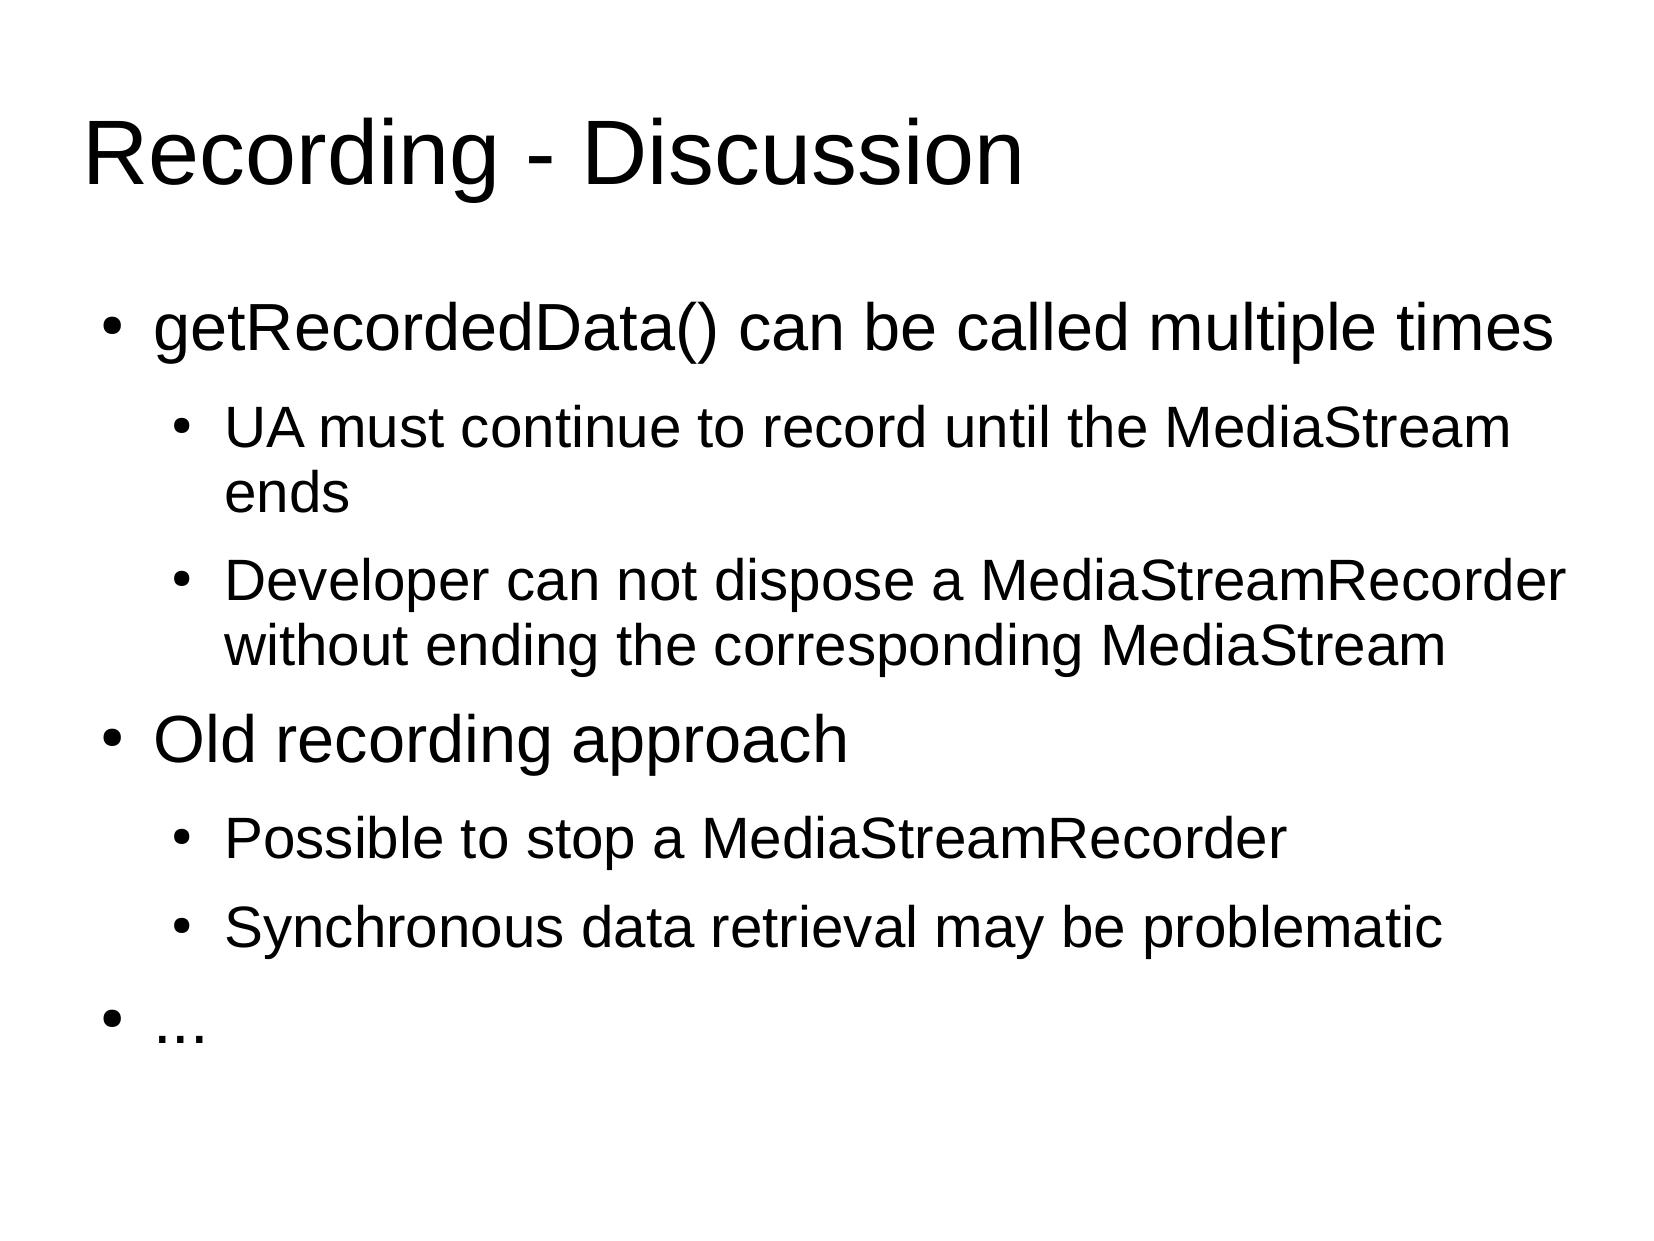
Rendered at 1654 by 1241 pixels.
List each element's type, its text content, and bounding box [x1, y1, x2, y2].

title Recording - Discussion [82, 49, 1571, 257]
list getRecordedData() can be called multiple times UA must continue to record until the MediaStream ends Developer can not dispose a MediaStreamRecorder without ending the corresponding MediaStream Old recording approach Possible to stop a MediaStreamRecorder Synchronous data retrieval may be problematic ... [82, 290, 1571, 1109]
